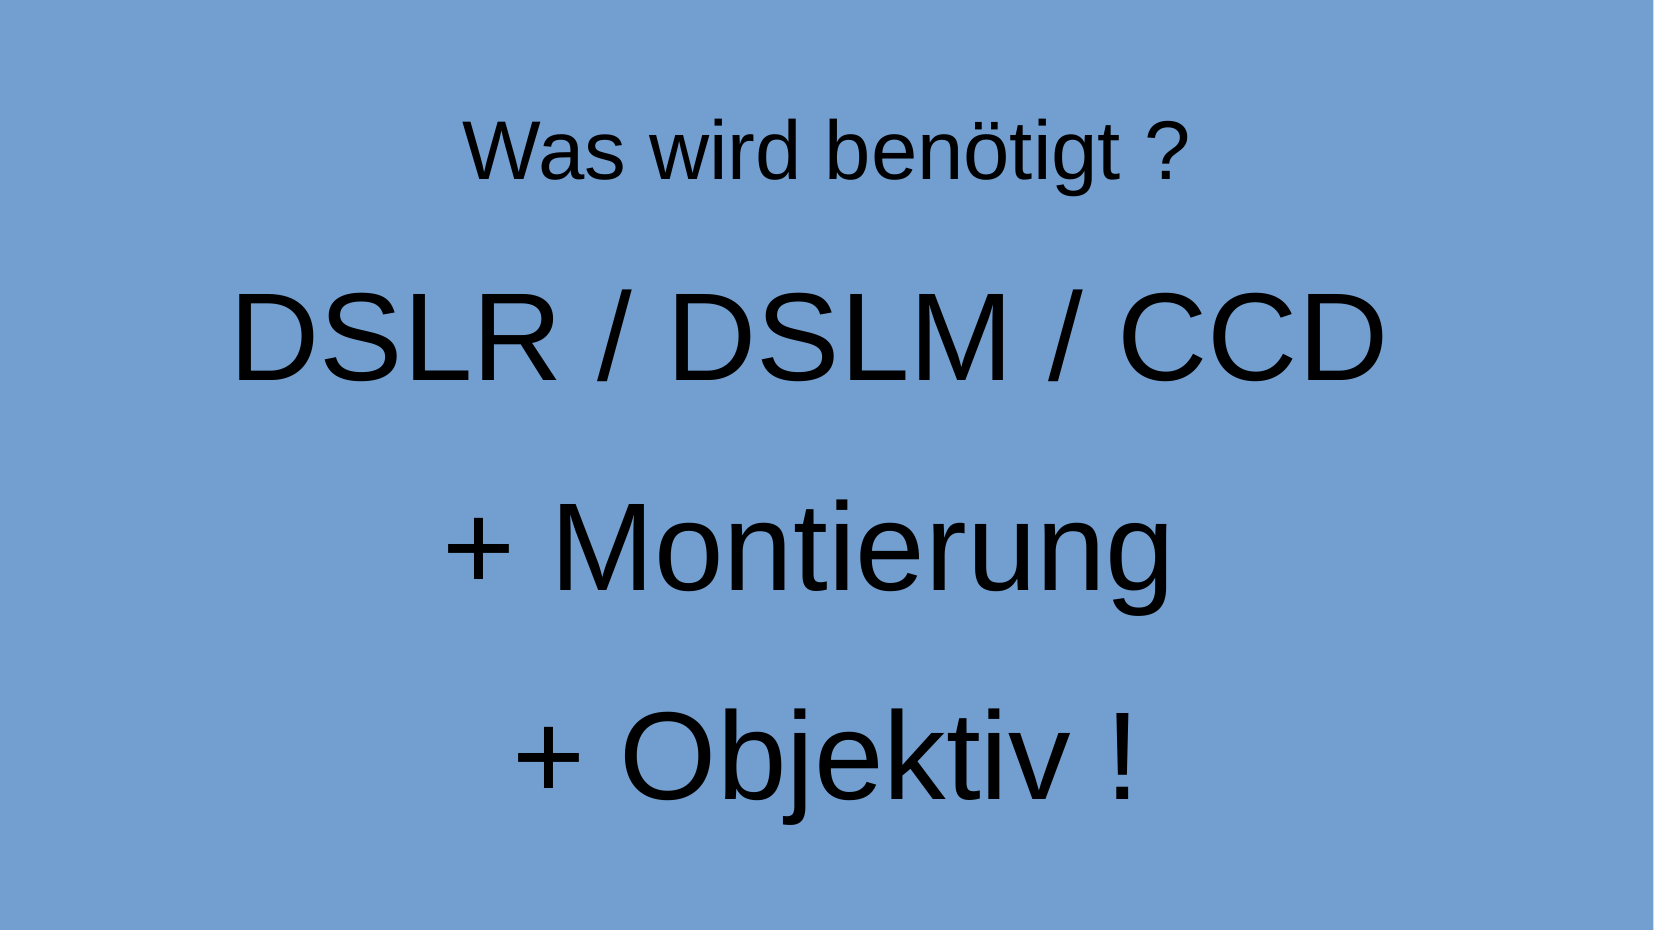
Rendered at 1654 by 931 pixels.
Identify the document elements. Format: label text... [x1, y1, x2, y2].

text_box Was wird benötigt ? DSLR / DSLM / CCD + Montierung + Objektiv ! [29, 29, 1625, 931]
